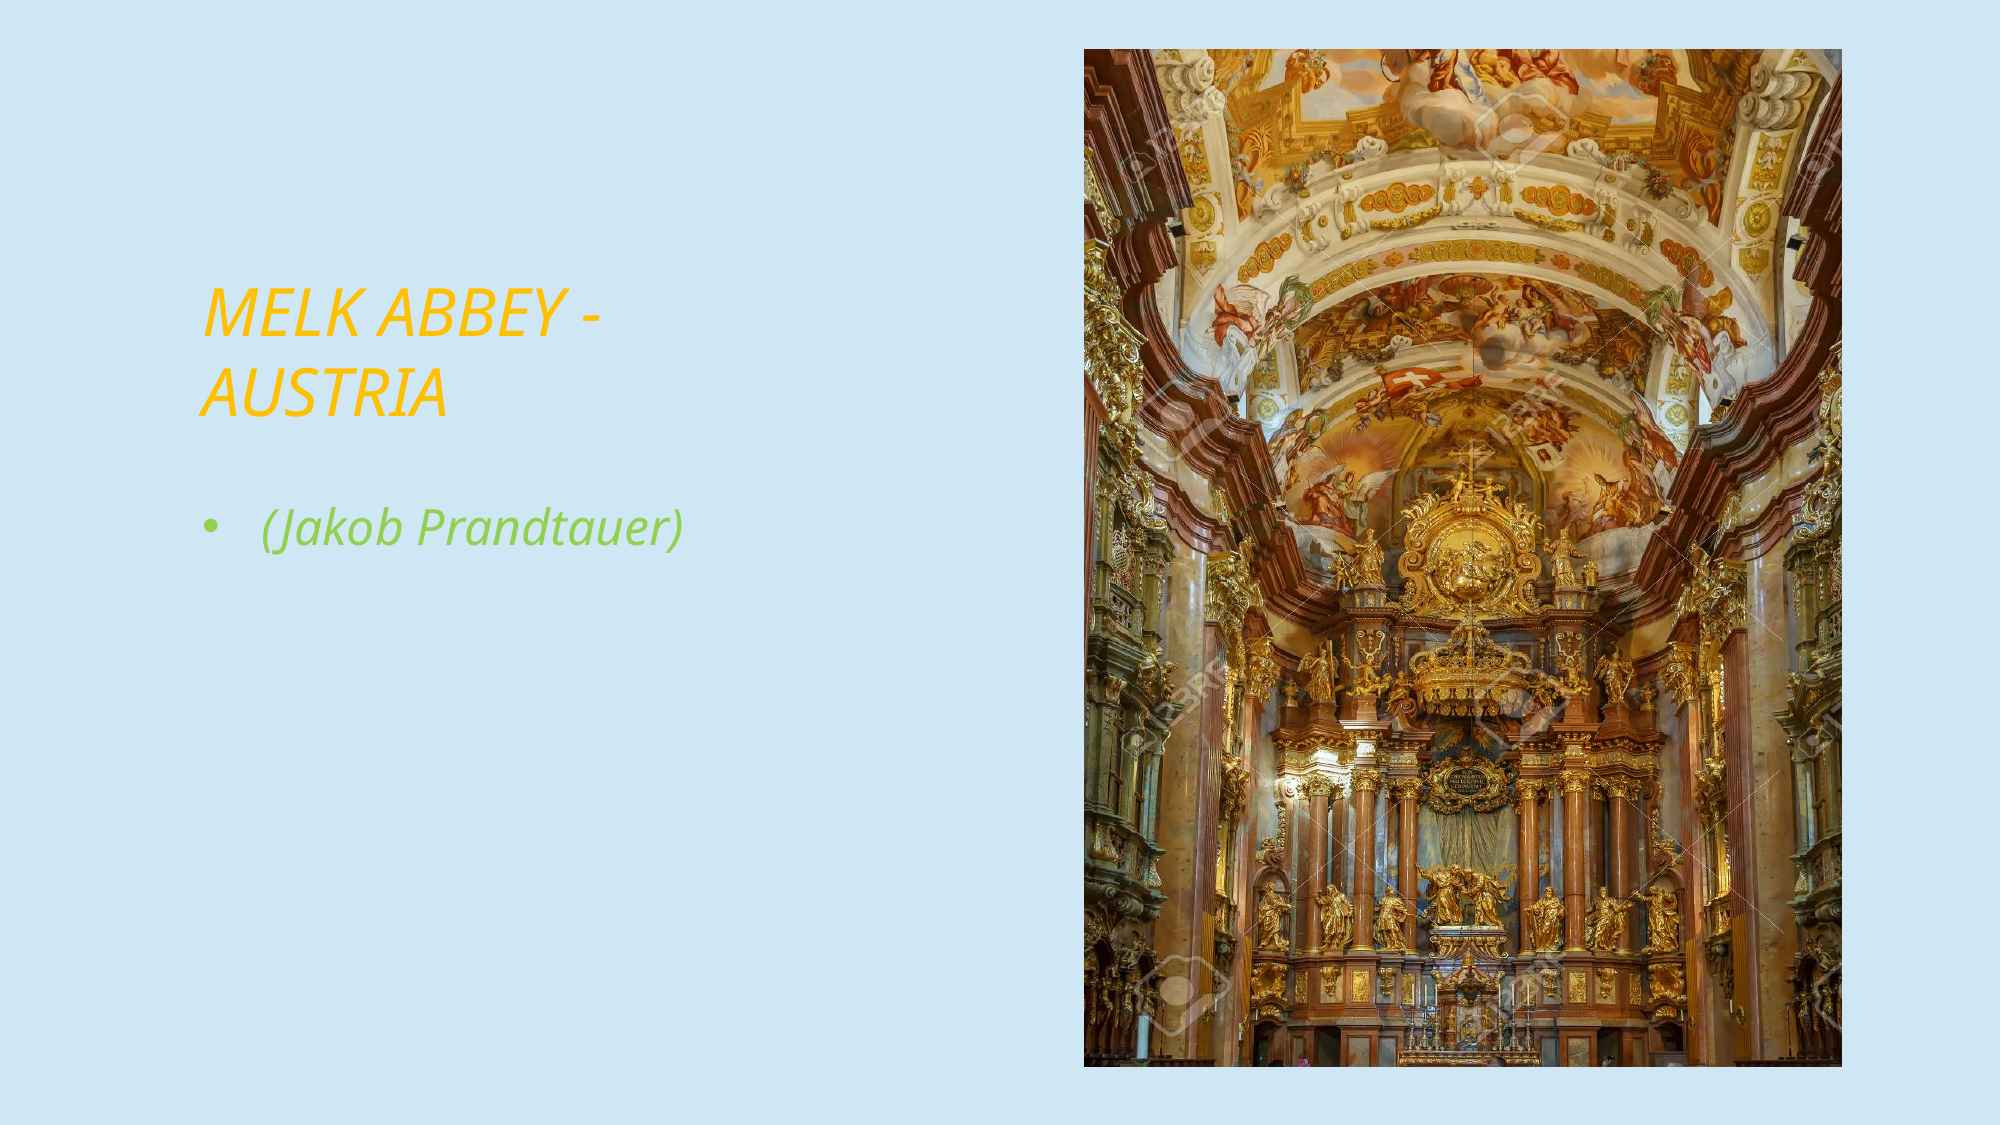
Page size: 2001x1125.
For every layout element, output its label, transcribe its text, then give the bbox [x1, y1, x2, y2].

title MELK ABBEY - AUSTRIA [187, 262, 770, 487]
list (Jakob Prandtauer) [187, 487, 770, 788]
picture [1084, 49, 1842, 1067]
